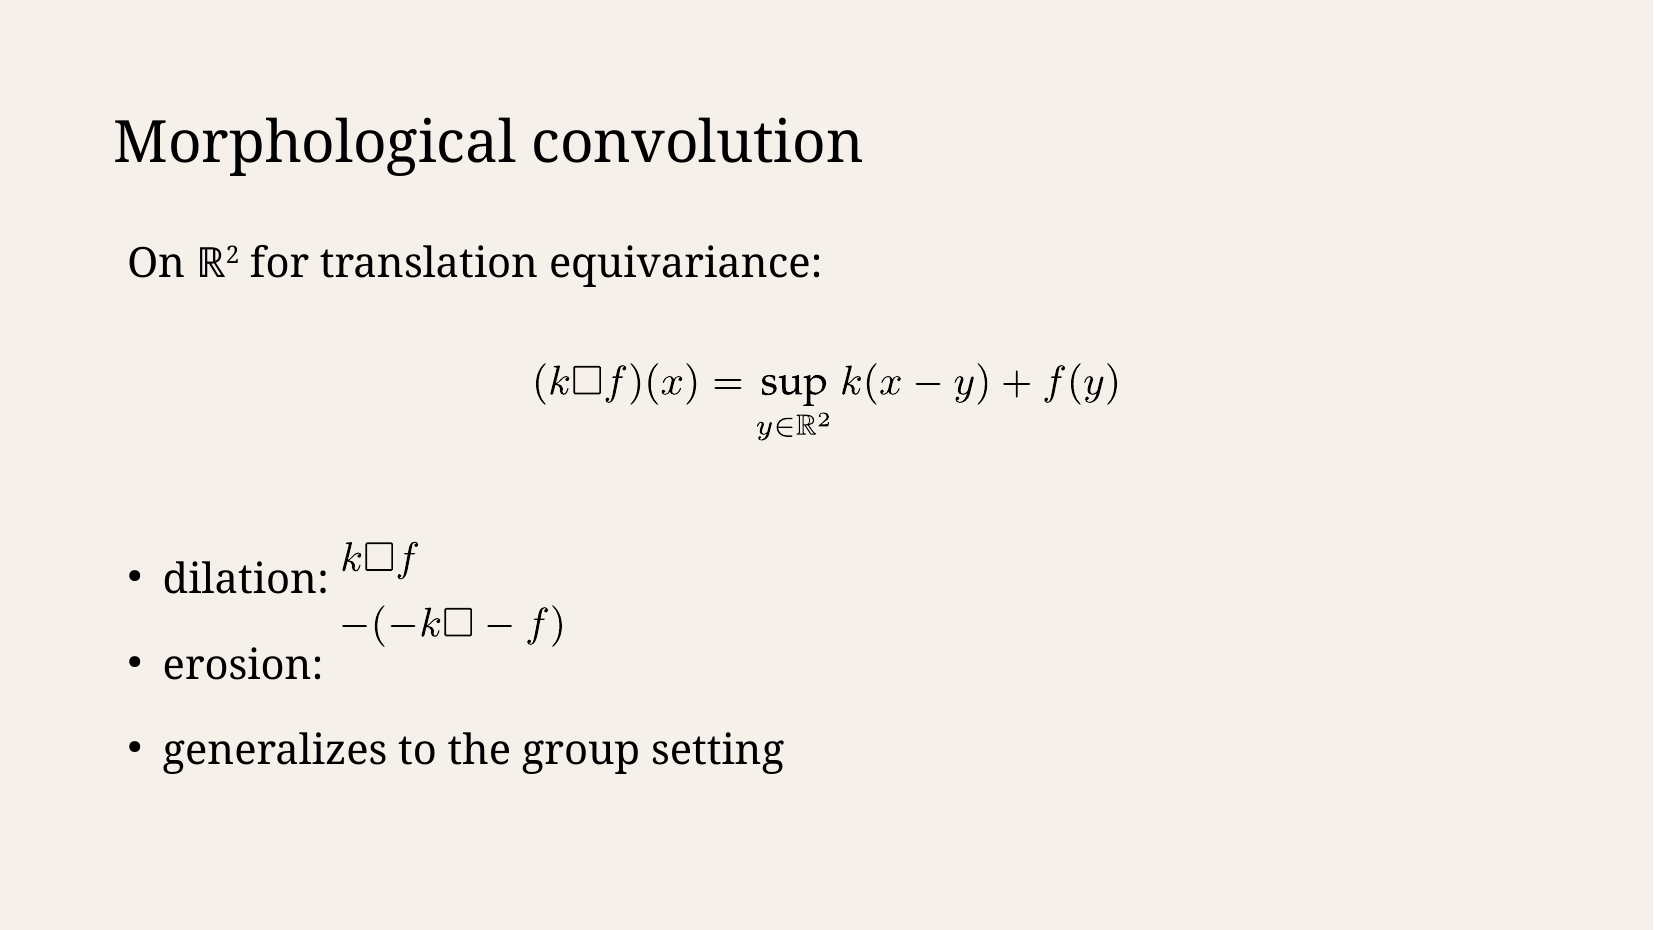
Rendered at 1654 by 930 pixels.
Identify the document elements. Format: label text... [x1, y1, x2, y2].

picture [534, 361, 1119, 443]
title Morphological convolution [113, 49, 1540, 230]
text_box dilation: erosion: generalizes to the group setting [112, 513, 1538, 776]
text_box On ℝ2 for translation equivariance: [112, 225, 1538, 301]
picture [342, 541, 419, 580]
picture [340, 603, 564, 649]
